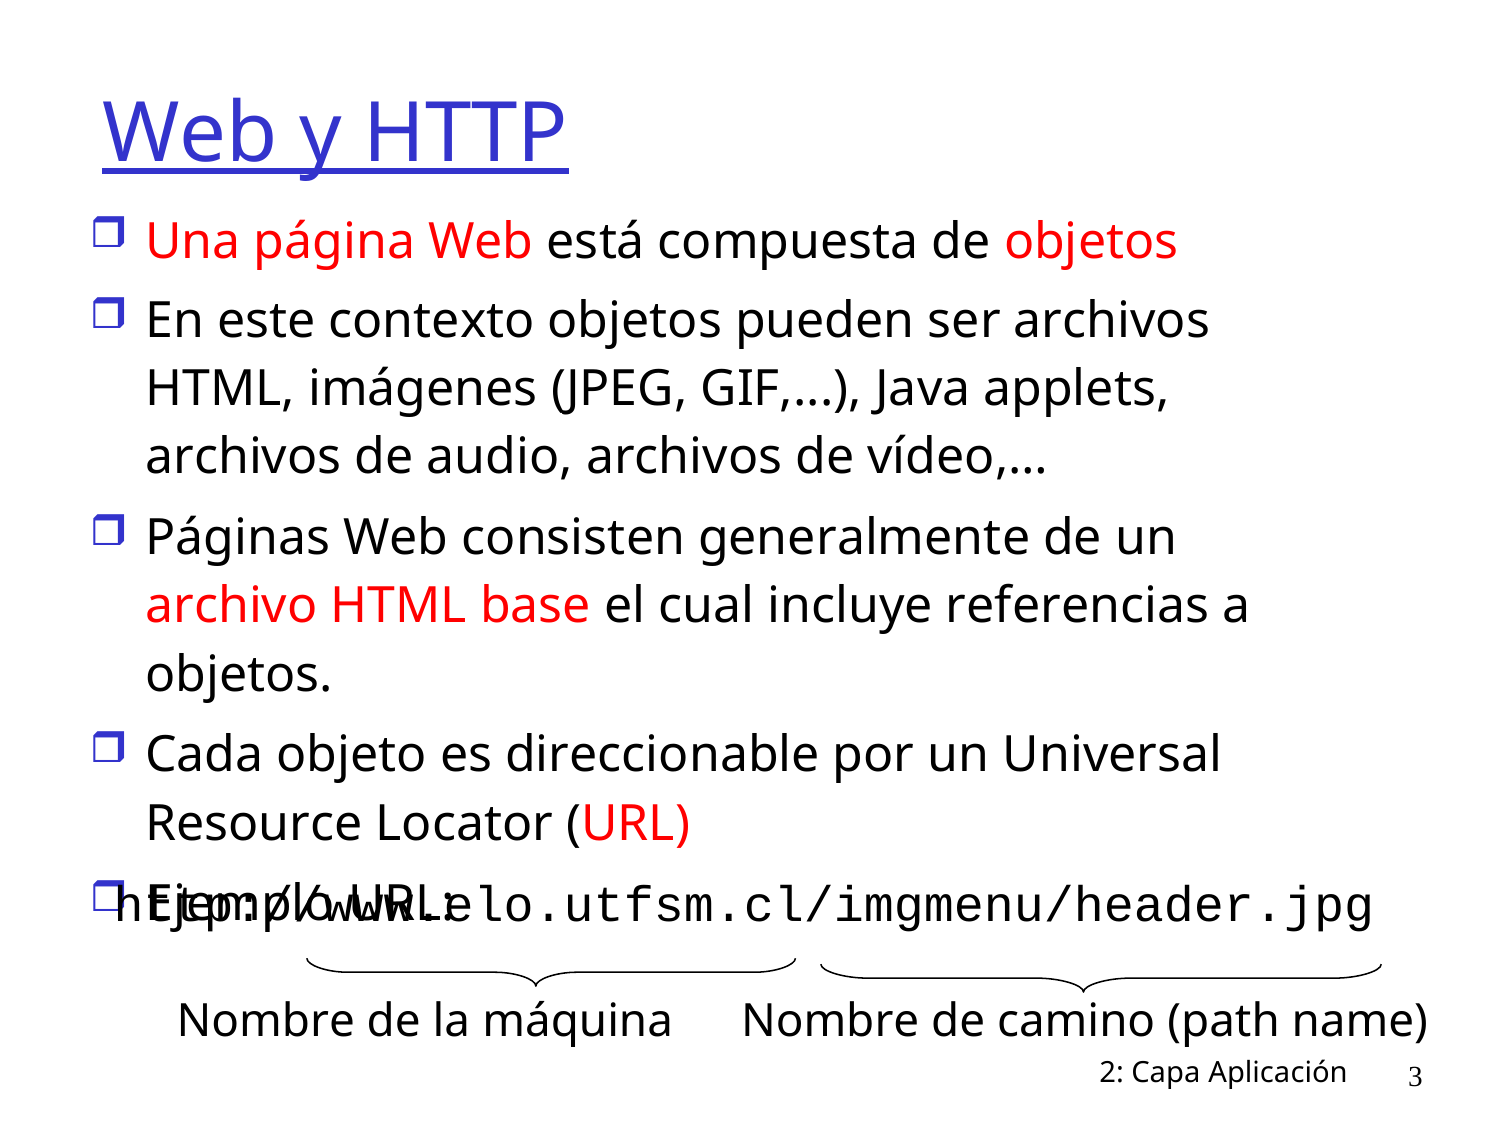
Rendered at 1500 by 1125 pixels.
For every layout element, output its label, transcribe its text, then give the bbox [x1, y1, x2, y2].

text_box Nombre de la máquina [161, 988, 689, 1055]
text_box Nombre de camino (path name) [726, 988, 1444, 1055]
text_box http://www.elo.utfsm.cl/imgmenu/header.jpg [98, 869, 1389, 941]
title Web y HTTP [87, 37, 1363, 225]
list Una página Web está compuesta de objetos En este contexto objetos pueden ser archivos HTML, imágenes (JPEG, GIF,...), Java applets, archivos de audio, archivos de vídeo,… Páginas Web consisten generalmente de un archivo HTML base el cual incluye referencias a objetos. Cada objeto es direccionable por un Universal Resource Locator (URL) Ejemplo URL: [75, 202, 1351, 965]
